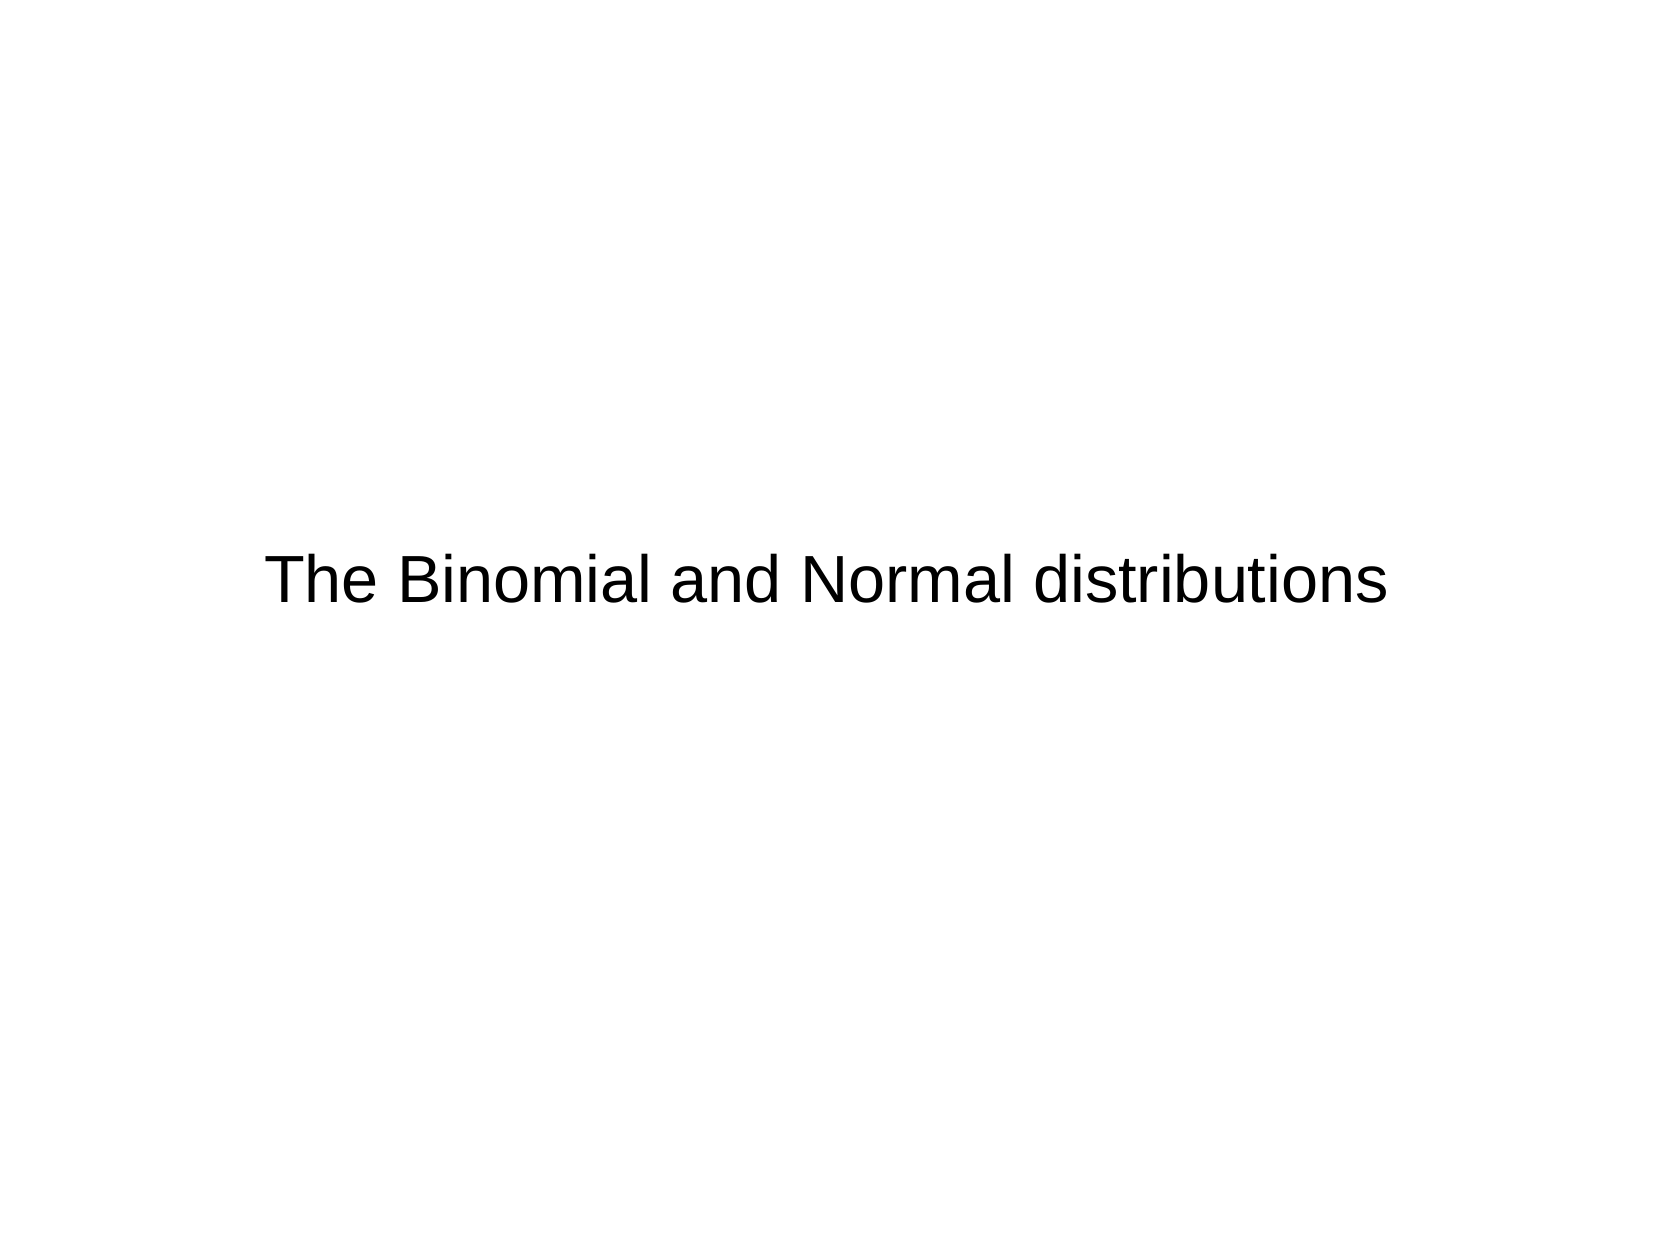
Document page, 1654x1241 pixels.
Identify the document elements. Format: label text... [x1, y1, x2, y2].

subtitle The Binomial and Normal distributions [82, 56, 1571, 1102]
